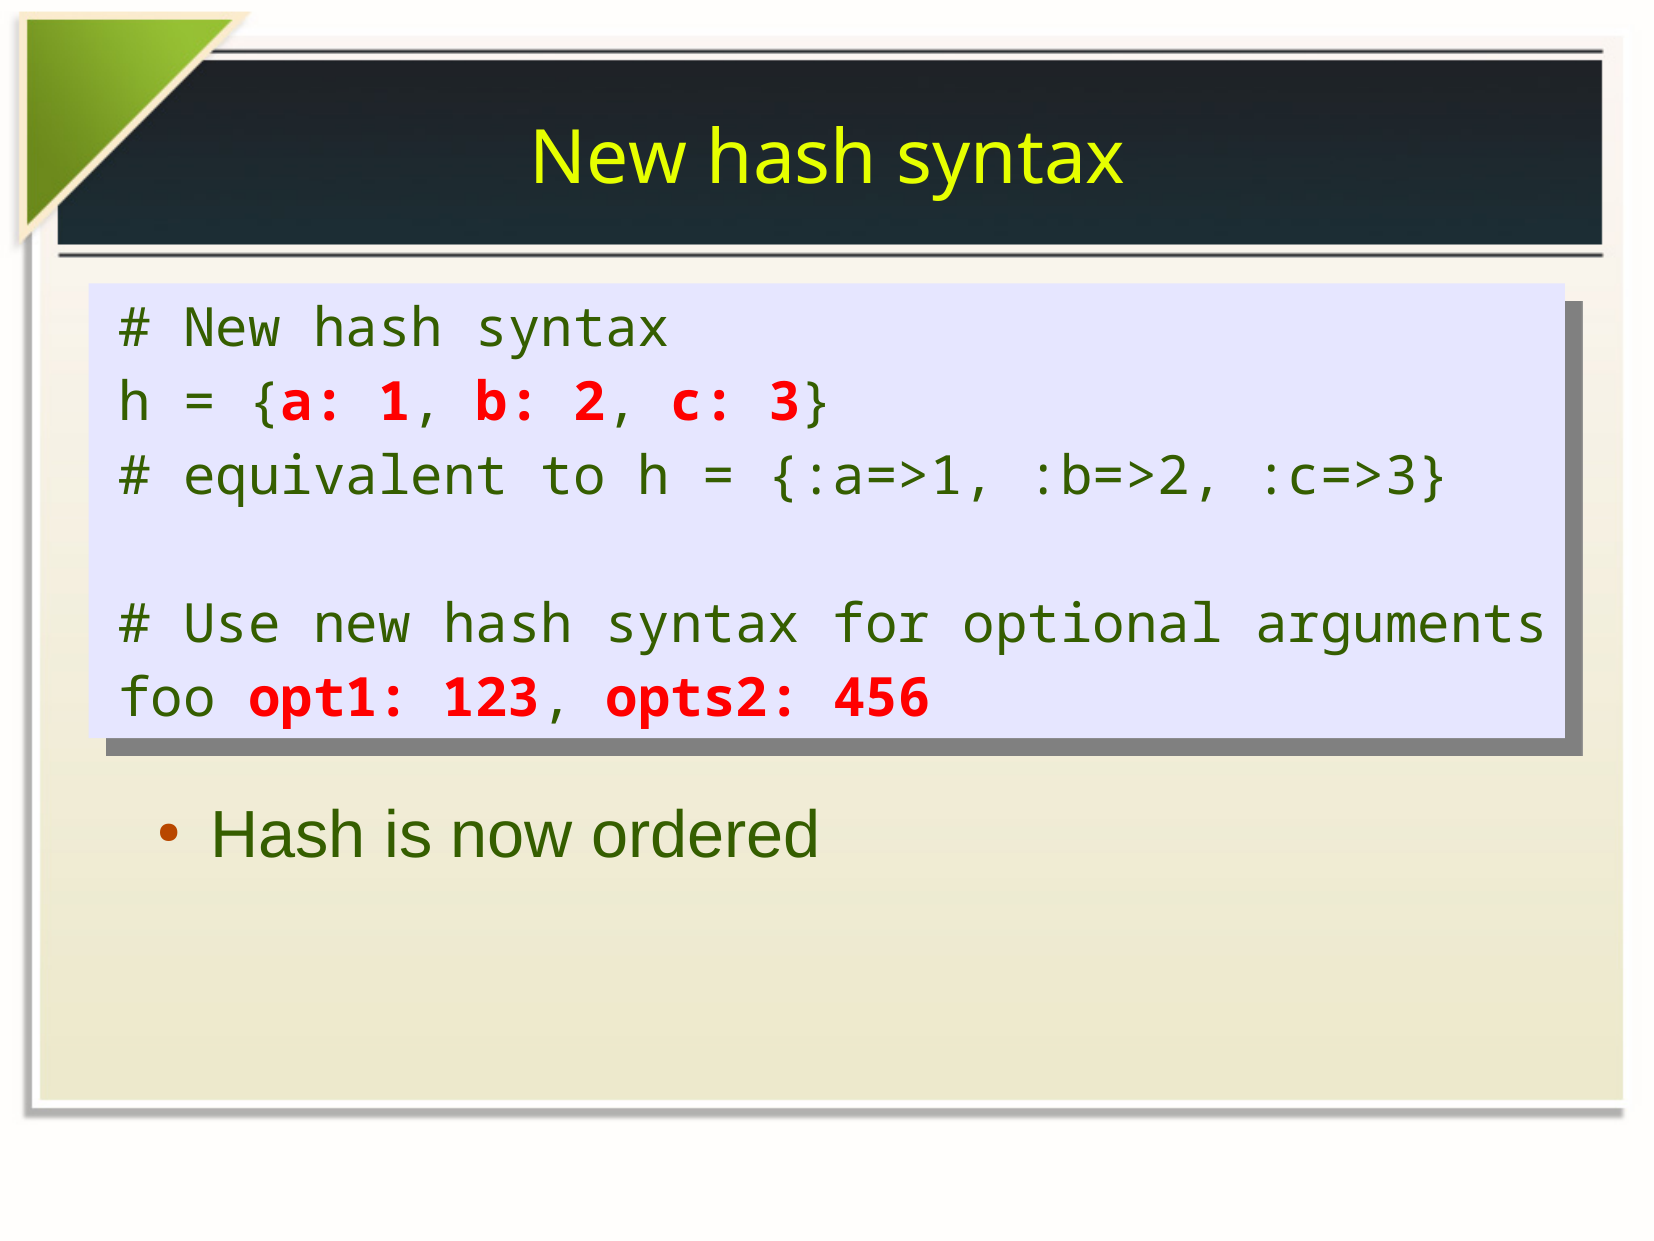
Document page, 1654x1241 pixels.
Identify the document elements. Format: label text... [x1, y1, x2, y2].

picture [0, 0, 1654, 1241]
text_box # New hash syntax h = {a: 1, b: 2, c: 3} # equivalent to h = {:a=>1, :b=>2, :c=>3} # Use new hash syntax for optional arguments foo opt1: 123, opts2: 456 [88, 283, 1565, 739]
title New hash syntax [121, 73, 1534, 237]
list Hash is now ordered [121, 797, 1534, 1045]
